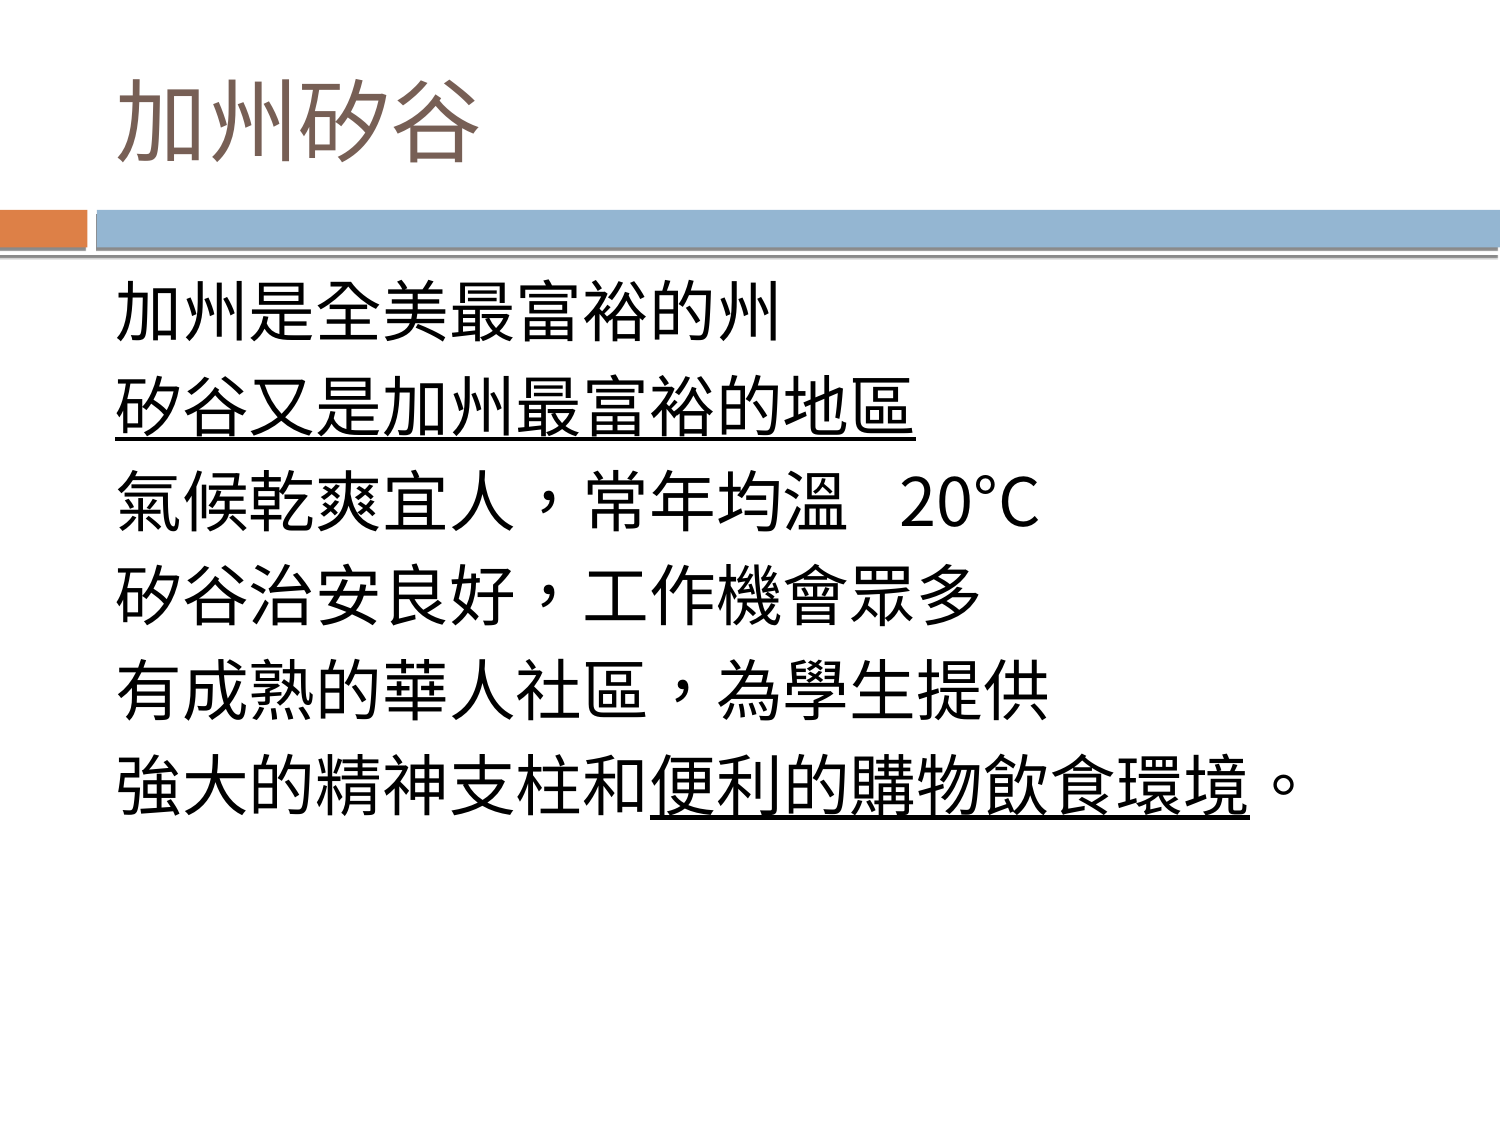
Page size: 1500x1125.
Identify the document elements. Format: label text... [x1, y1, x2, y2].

title 加州矽谷 [100, 37, 1438, 200]
list 加州是全美最富裕的州 矽谷又是加州最富裕的地區 氣候乾爽宜人，常年均溫 20°C 矽谷治安良好，工作機會眾多 有成熟的華人社區，為學生提供 強大的精神支柱和便利的購物飲食環境。 [100, 262, 1438, 1000]
